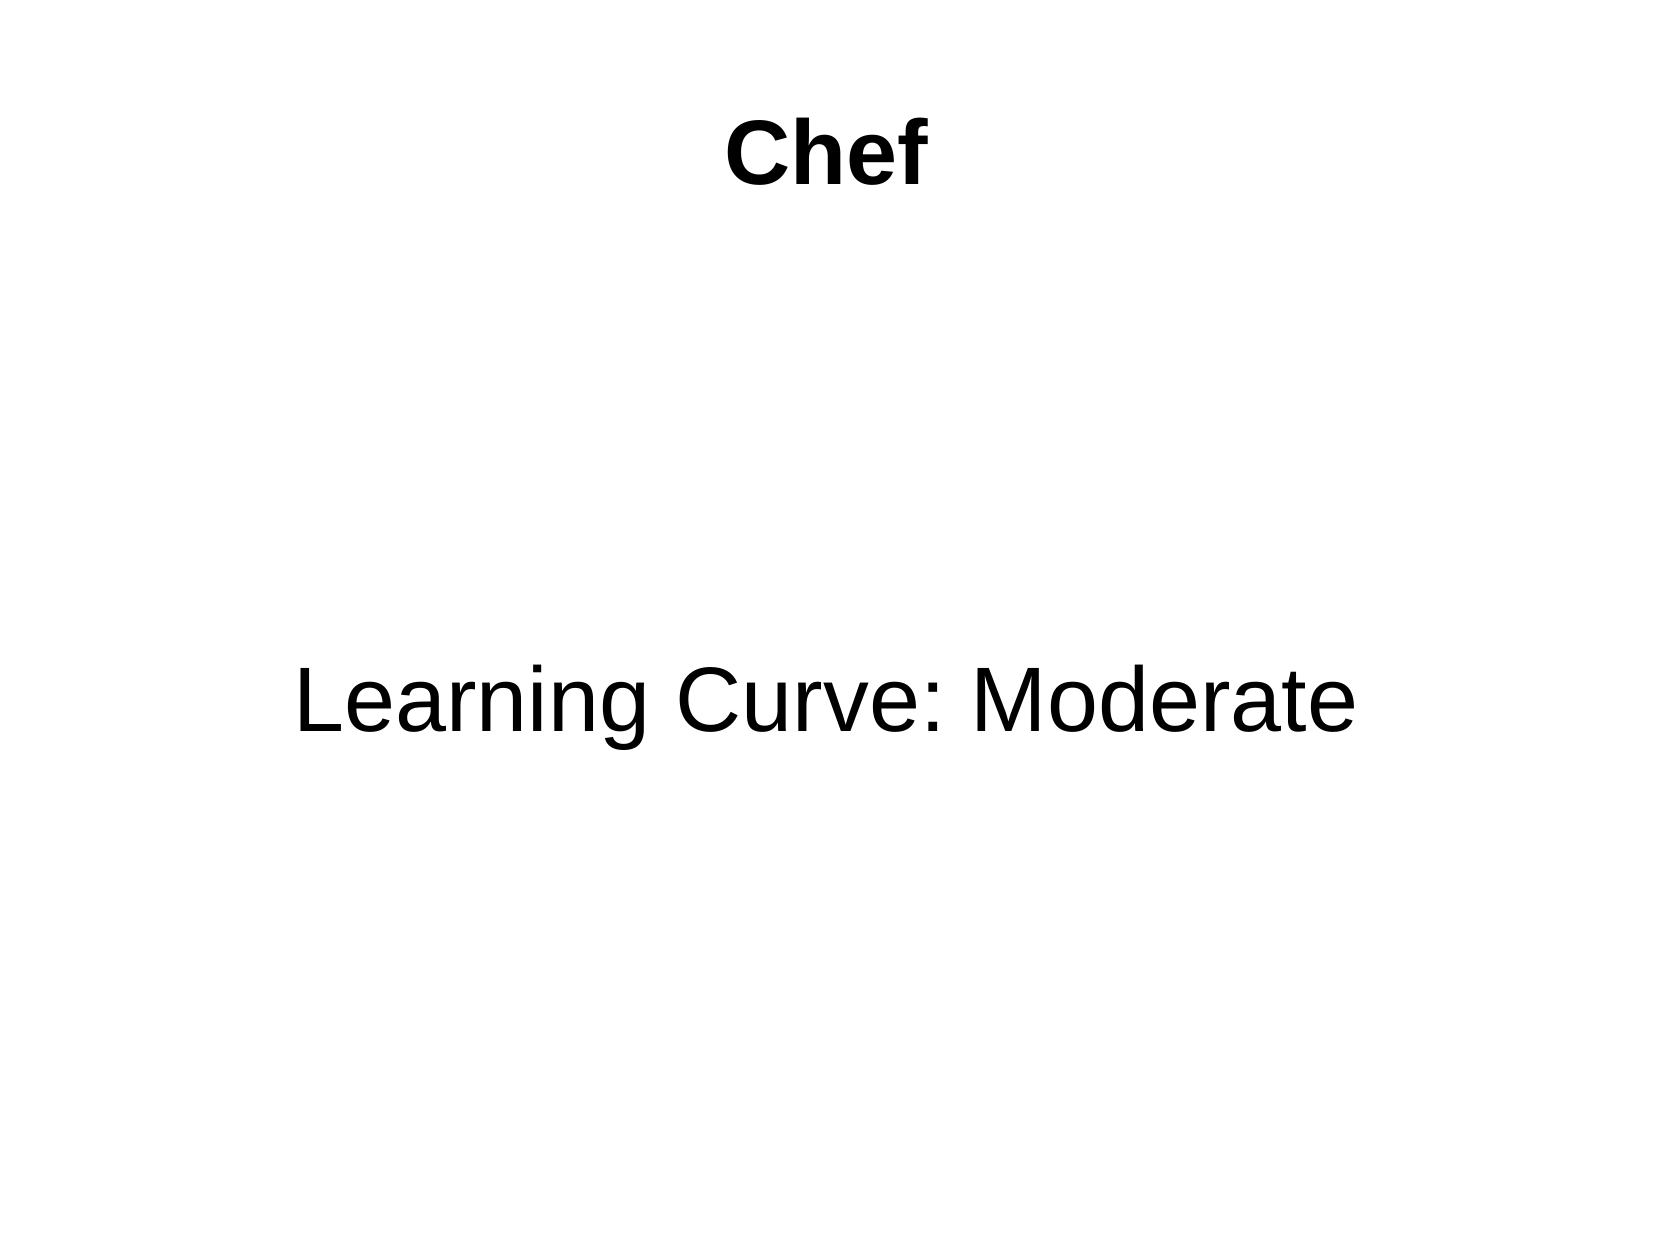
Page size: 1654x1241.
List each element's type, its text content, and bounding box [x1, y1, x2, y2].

title Chef [82, 49, 1571, 257]
subtitle Learning Curve: Moderate [82, 290, 1571, 1109]
